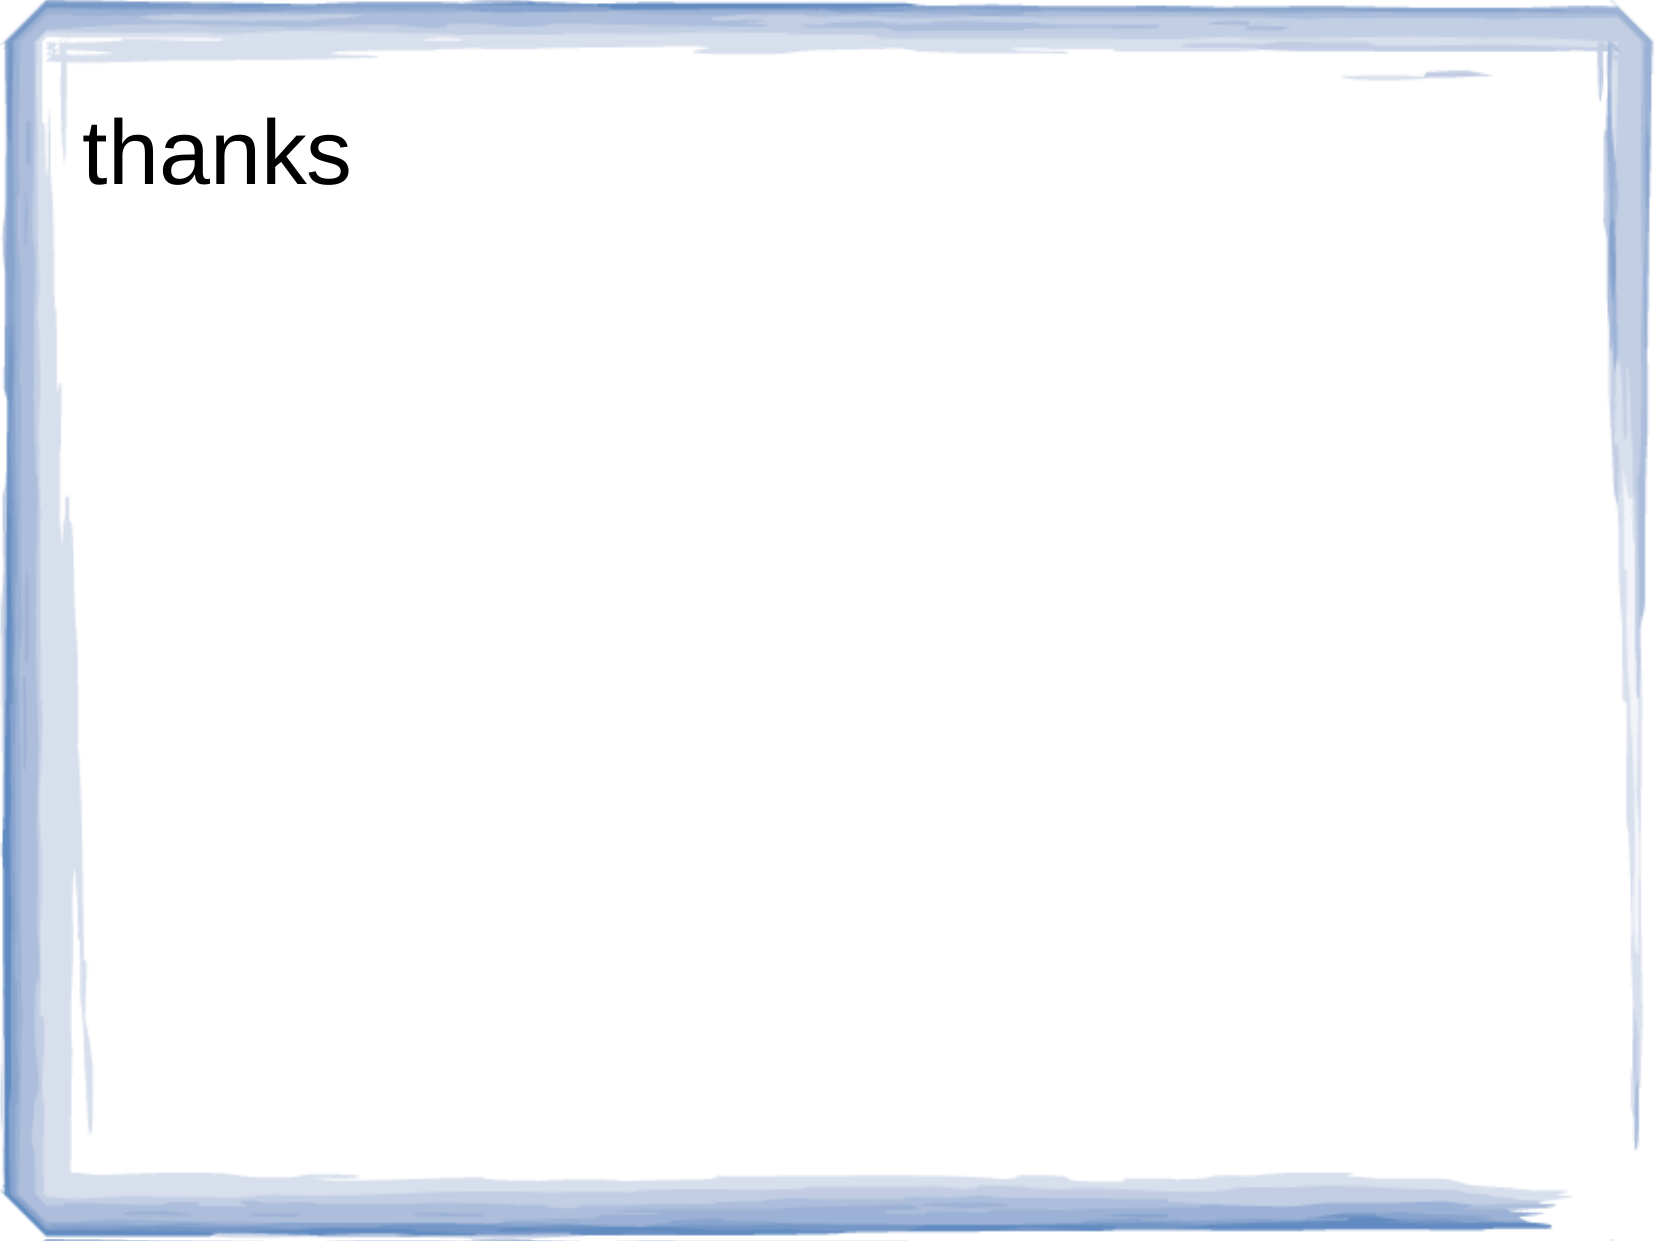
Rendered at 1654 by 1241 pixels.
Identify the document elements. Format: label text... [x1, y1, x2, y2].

picture [0, 0, 1654, 1241]
title thanks [82, 56, 1571, 250]
